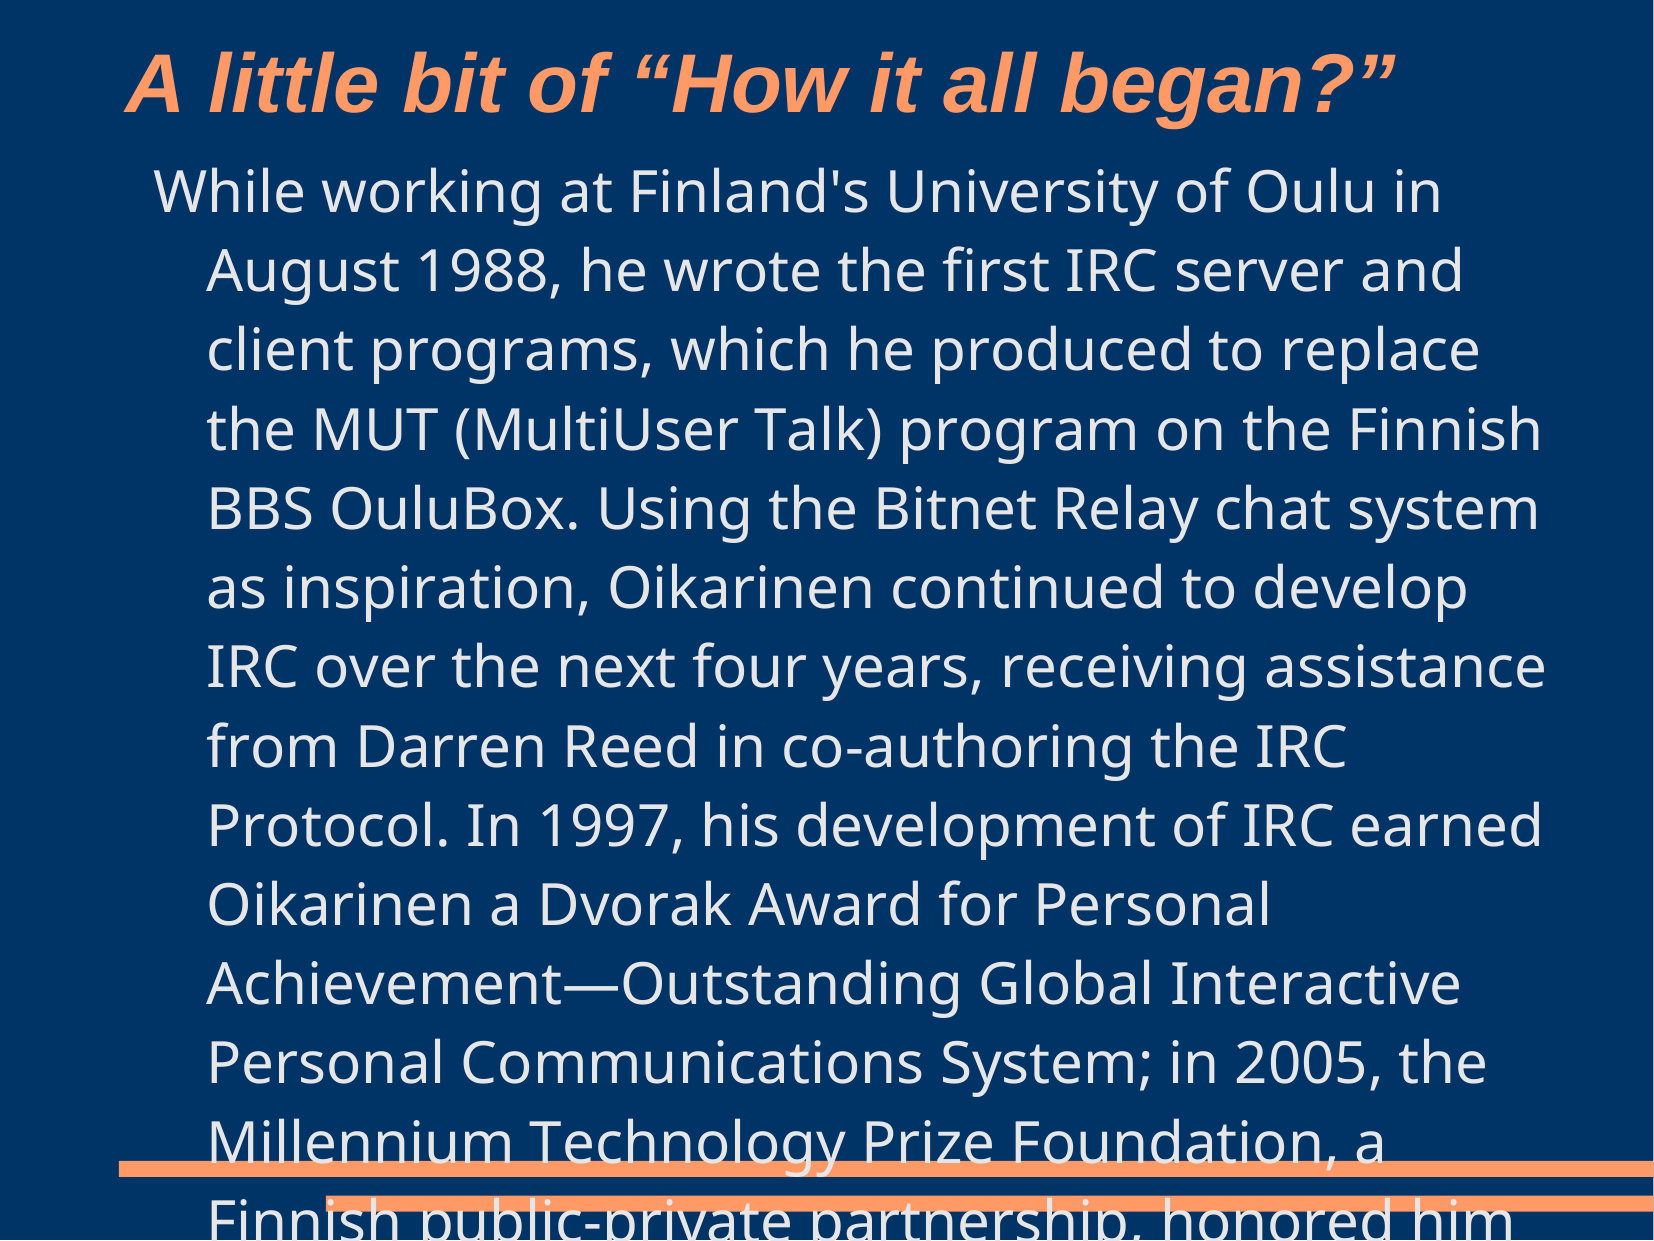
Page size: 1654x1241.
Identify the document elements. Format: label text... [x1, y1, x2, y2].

title A little bit of “How it all began?” [125, 0, 1538, 188]
list While working at Finland's University of Oulu in August 1988, he wrote the first IRC server and client programs, which he produced to replace the MUT (MultiUser Talk) program on the Finnish BBS OuluBox. Using the Bitnet Relay chat system as inspiration, Oikarinen continued to develop IRC over the next four years, receiving assistance from Darren Reed in co-authoring the IRC Protocol. In 1997, his development of IRC earned Oikarinen a Dvorak Award for Personal Achievement—Outstanding Global Interactive Personal Communications System; in 2005, the Millennium Technology Prize Foundation, a Finnish public-private partnership, honored him with one of three Special Recognition Awards. [135, 150, 1576, 1073]
